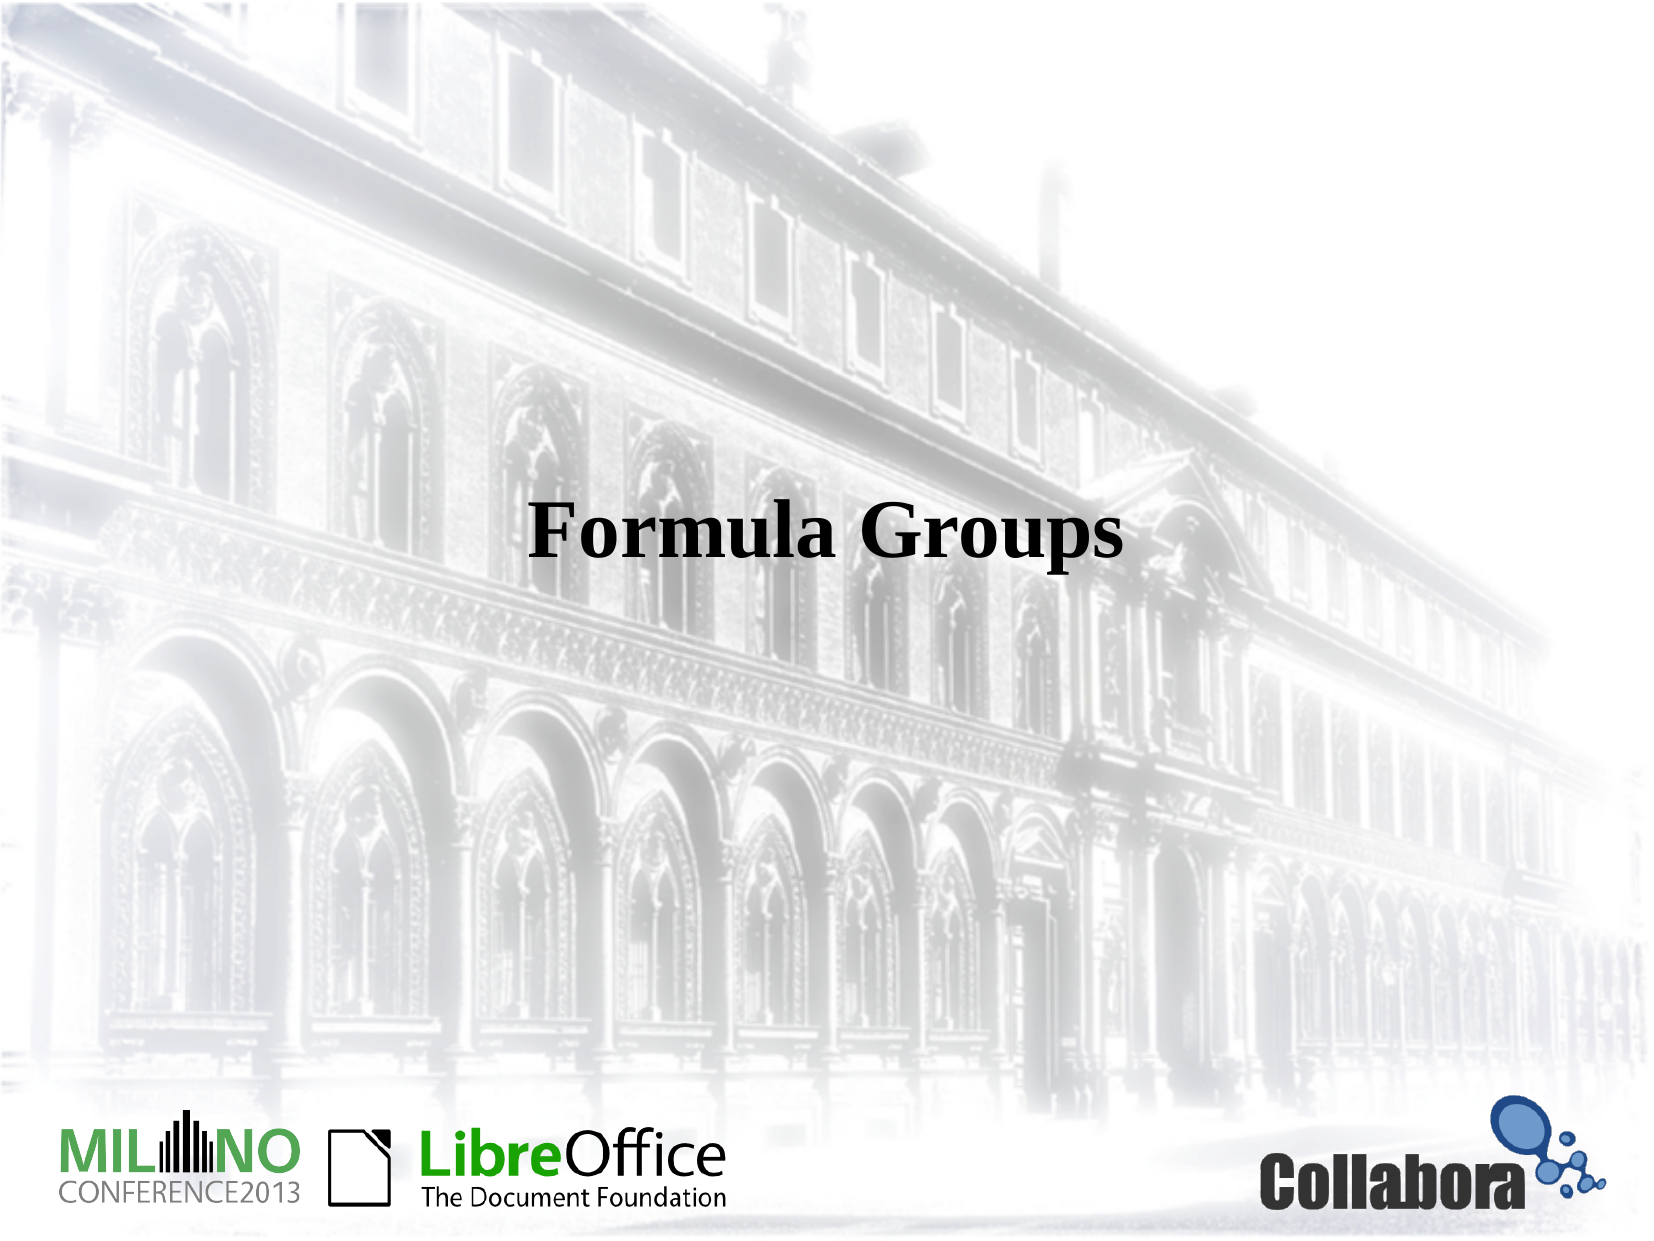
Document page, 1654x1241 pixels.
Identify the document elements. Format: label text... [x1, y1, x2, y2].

subtitle Formula Groups [82, 49, 1571, 1010]
picture [0, 2, 1652, 1241]
